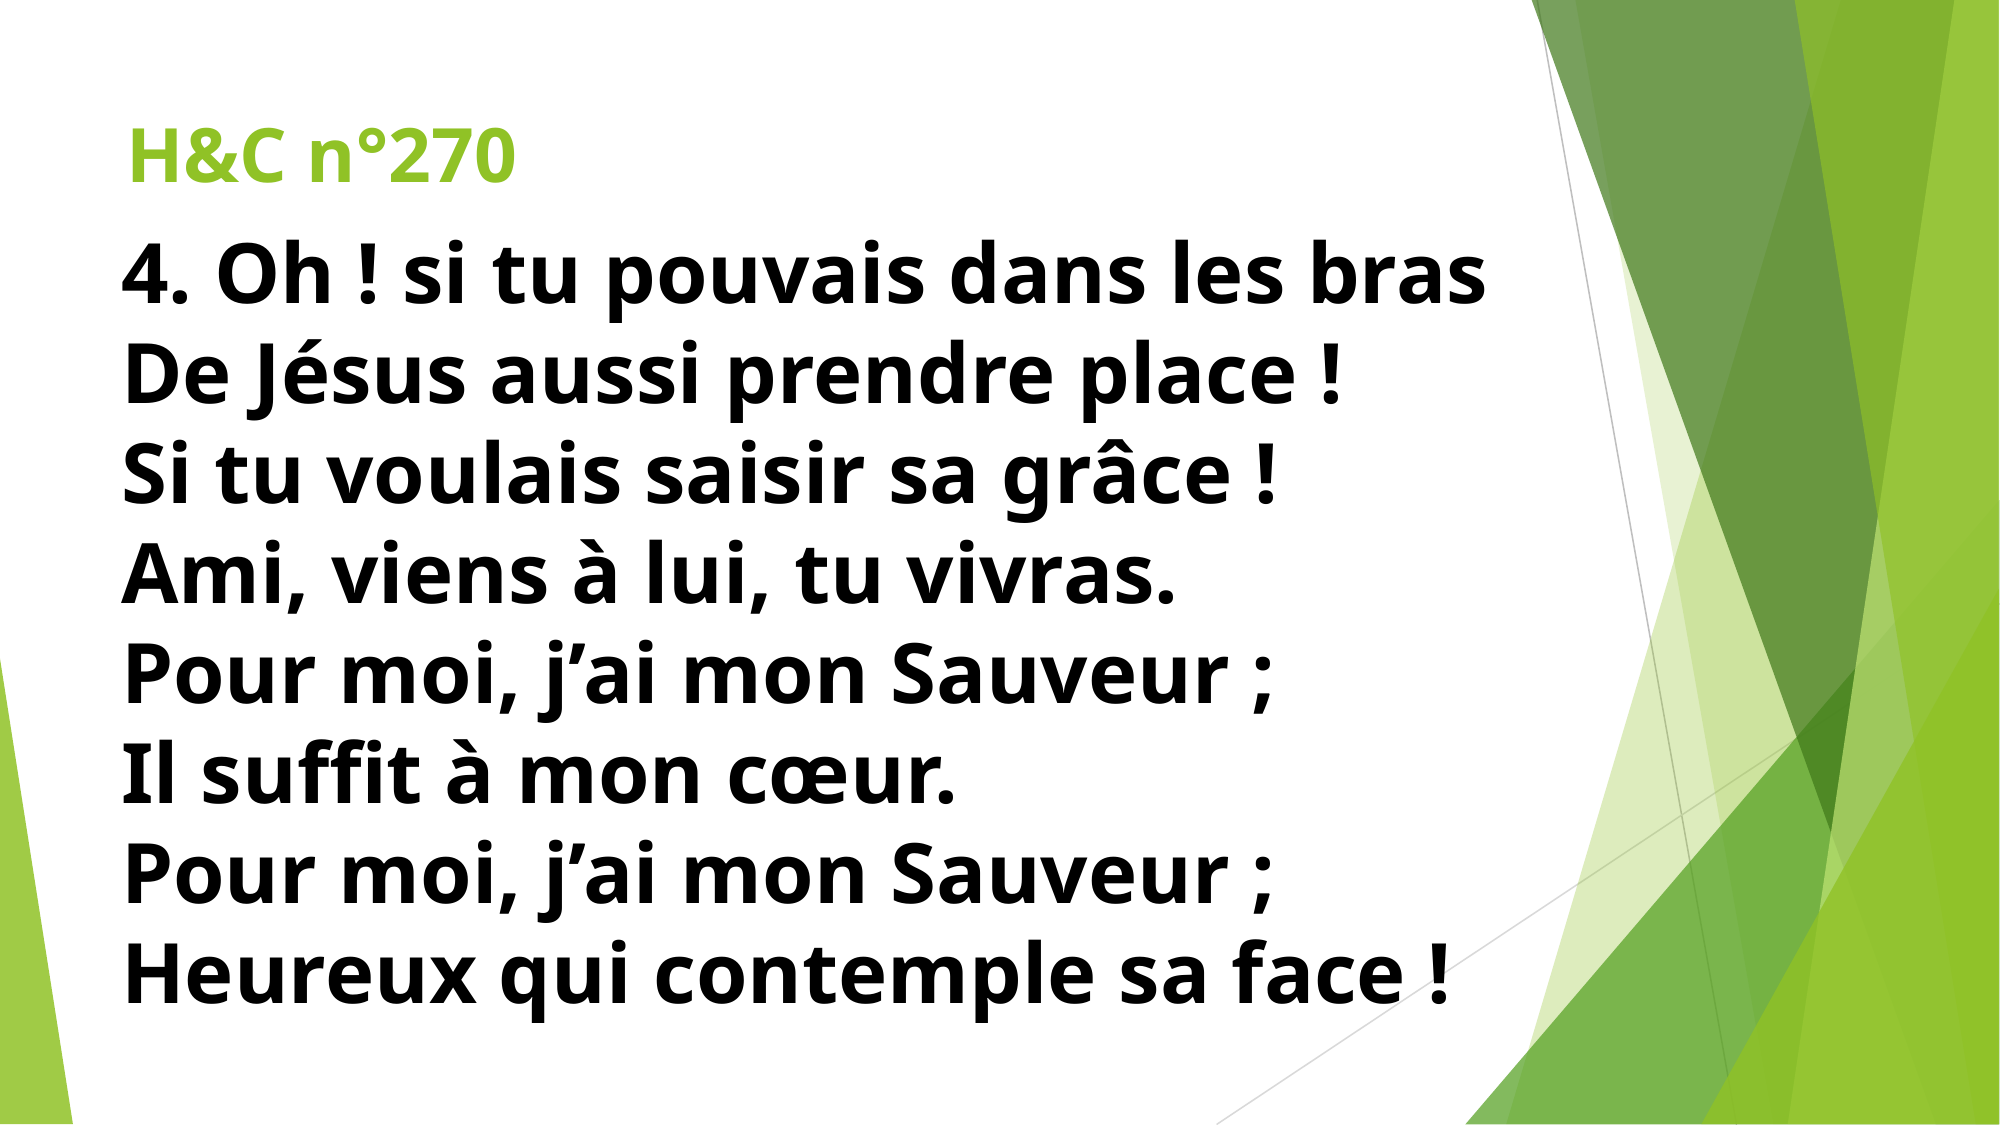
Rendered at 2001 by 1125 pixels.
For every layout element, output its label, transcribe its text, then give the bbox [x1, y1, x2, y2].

text_box 4. Oh ! si tu pouvais dans les bras De Jésus aussi prendre place ! Si tu voulais saisir sa grâce ! Ami, viens à lui, tu vivras. Pour moi, j’ai mon Sauveur ; Il suffit à mon cœur. Pour moi, j’ai mon Sauveur ; Heureux qui contemple sa face ! [106, 212, 1961, 1074]
text_box H&C n°270 [111, 99, 1522, 212]
